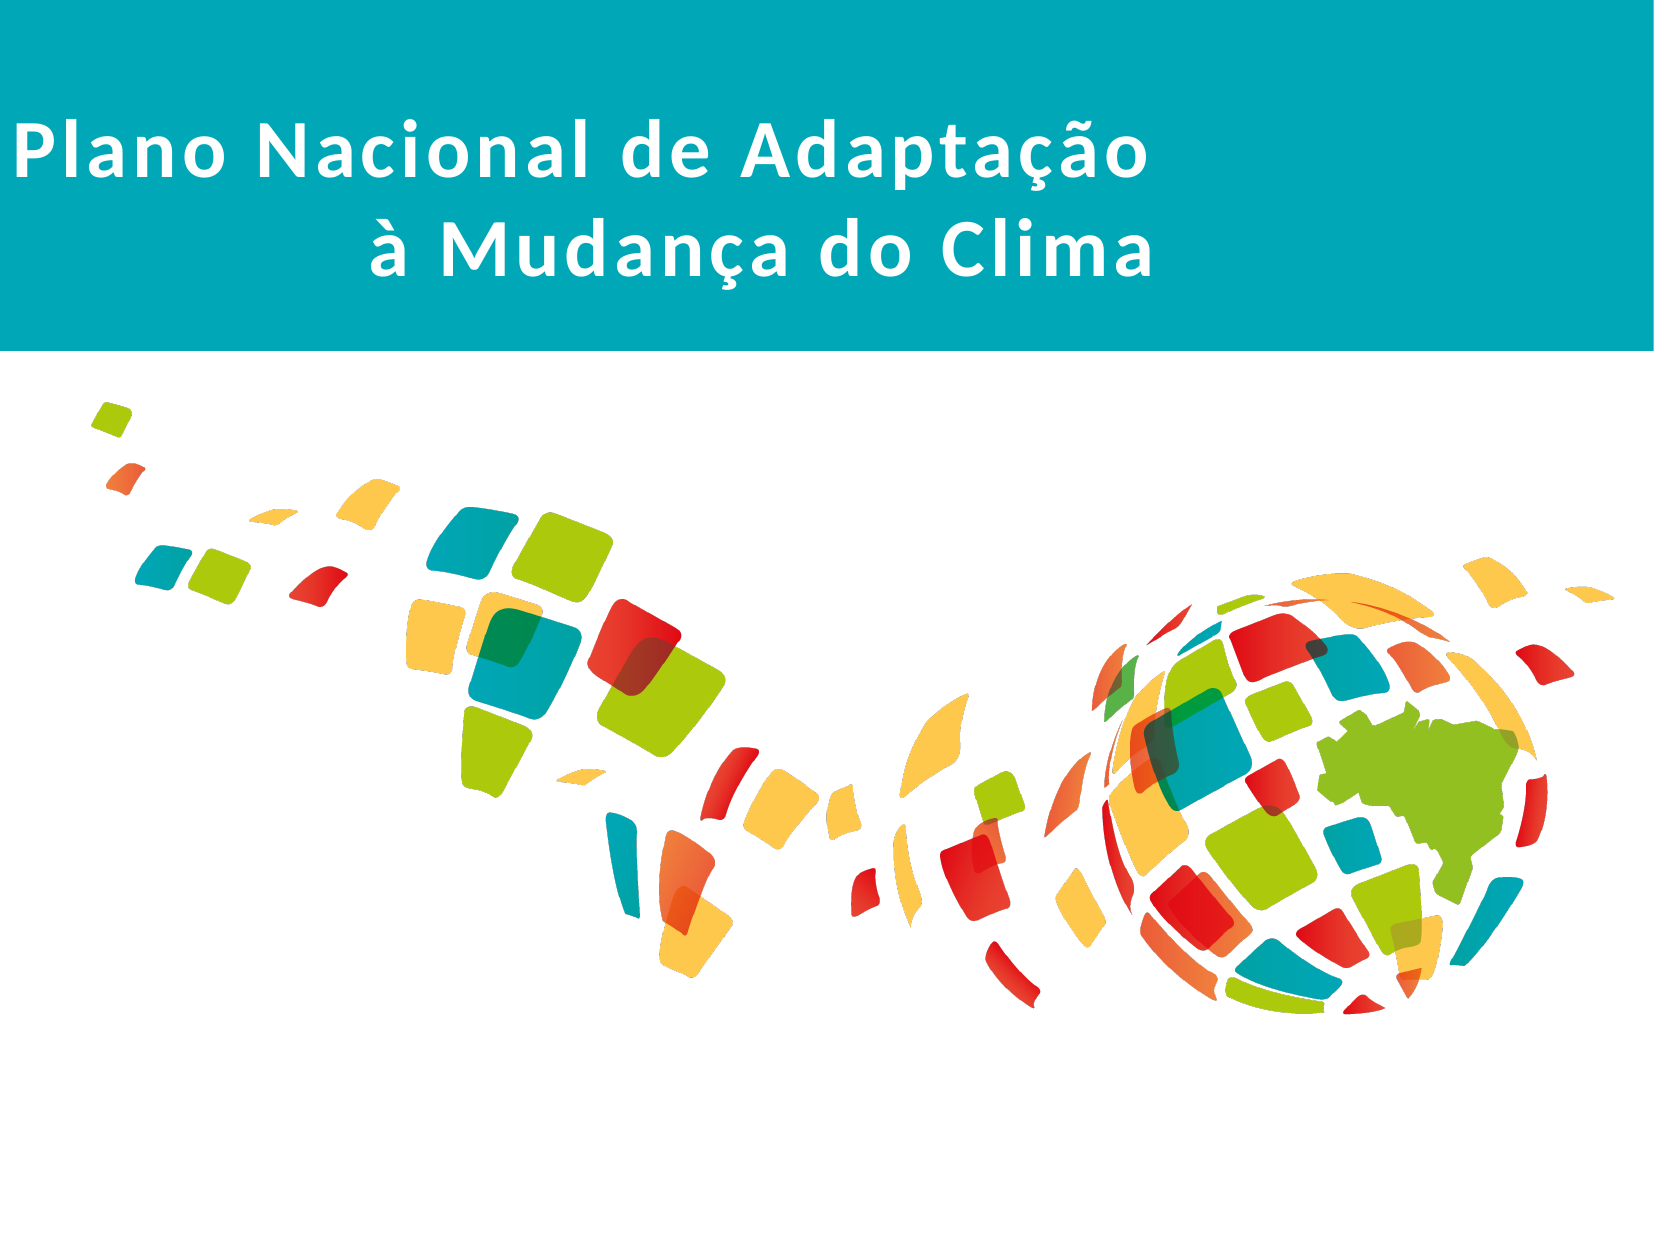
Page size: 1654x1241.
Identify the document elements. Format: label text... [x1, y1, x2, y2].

picture [52, 373, 1626, 1046]
text_box Plano Nacional de Adaptação à Mudança do Clima [0, 0, 1654, 351]
